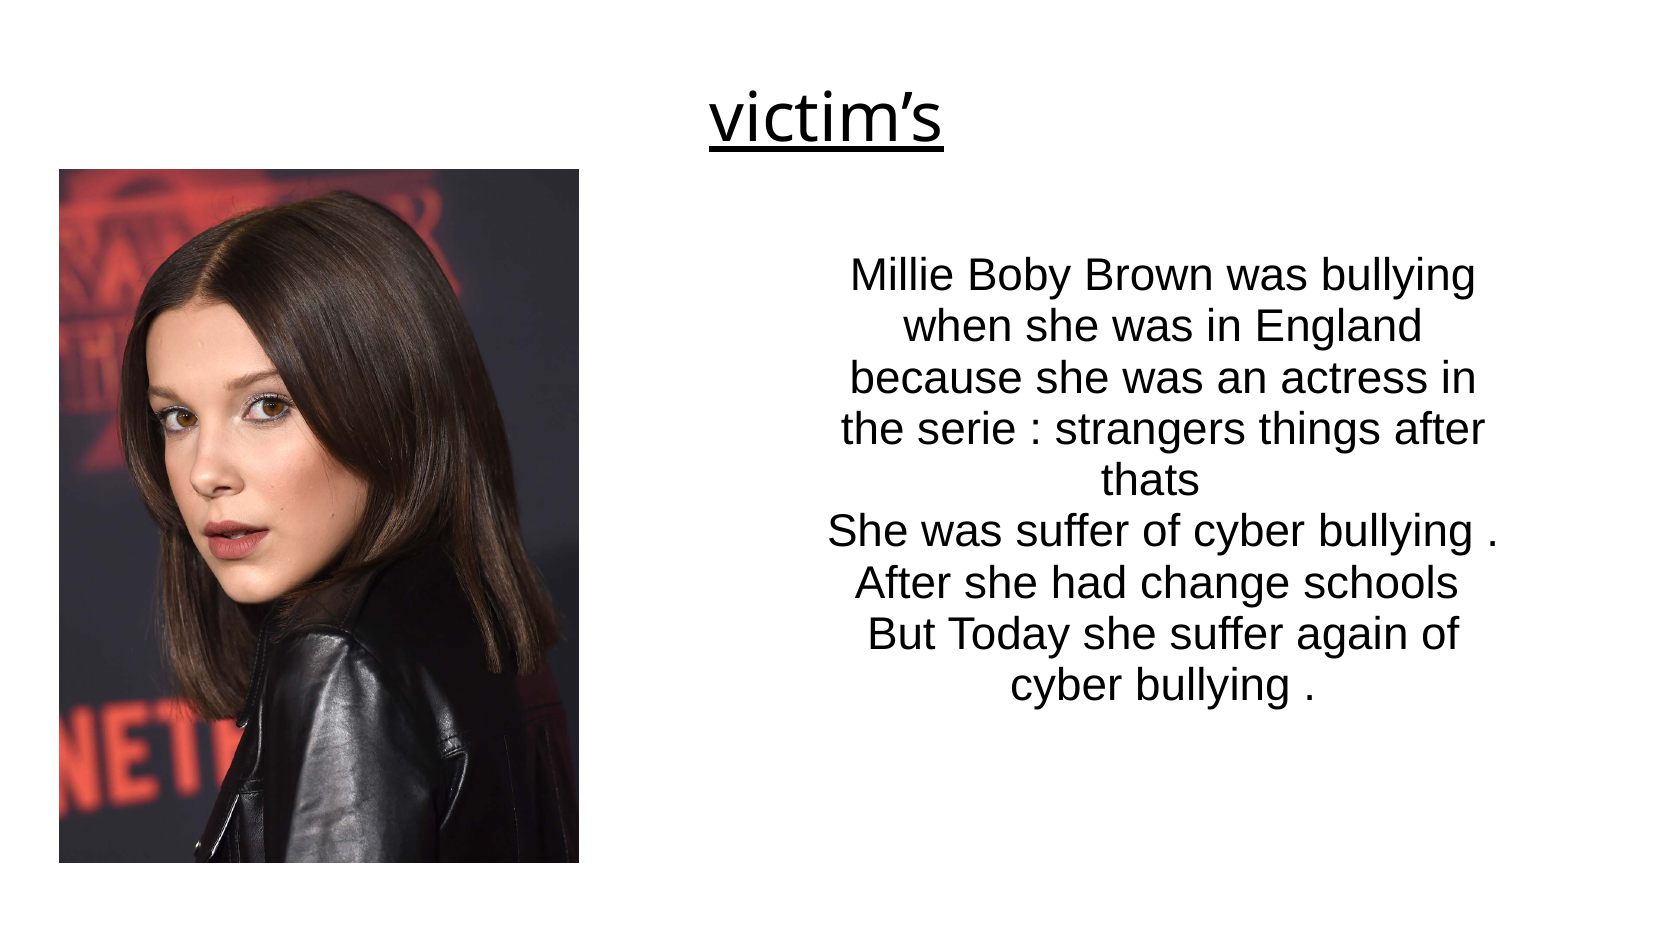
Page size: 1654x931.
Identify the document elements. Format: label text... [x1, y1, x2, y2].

subtitle Millie Boby Brown was bullying when she was in England because she was an actress in the serie : strangers things after thats She was suffer of cyber bullying . After she had change schools But Today she suffer again of cyber bullying . [814, 192, 1512, 768]
title victim’s [82, 37, 1571, 193]
picture [59, 169, 579, 863]
